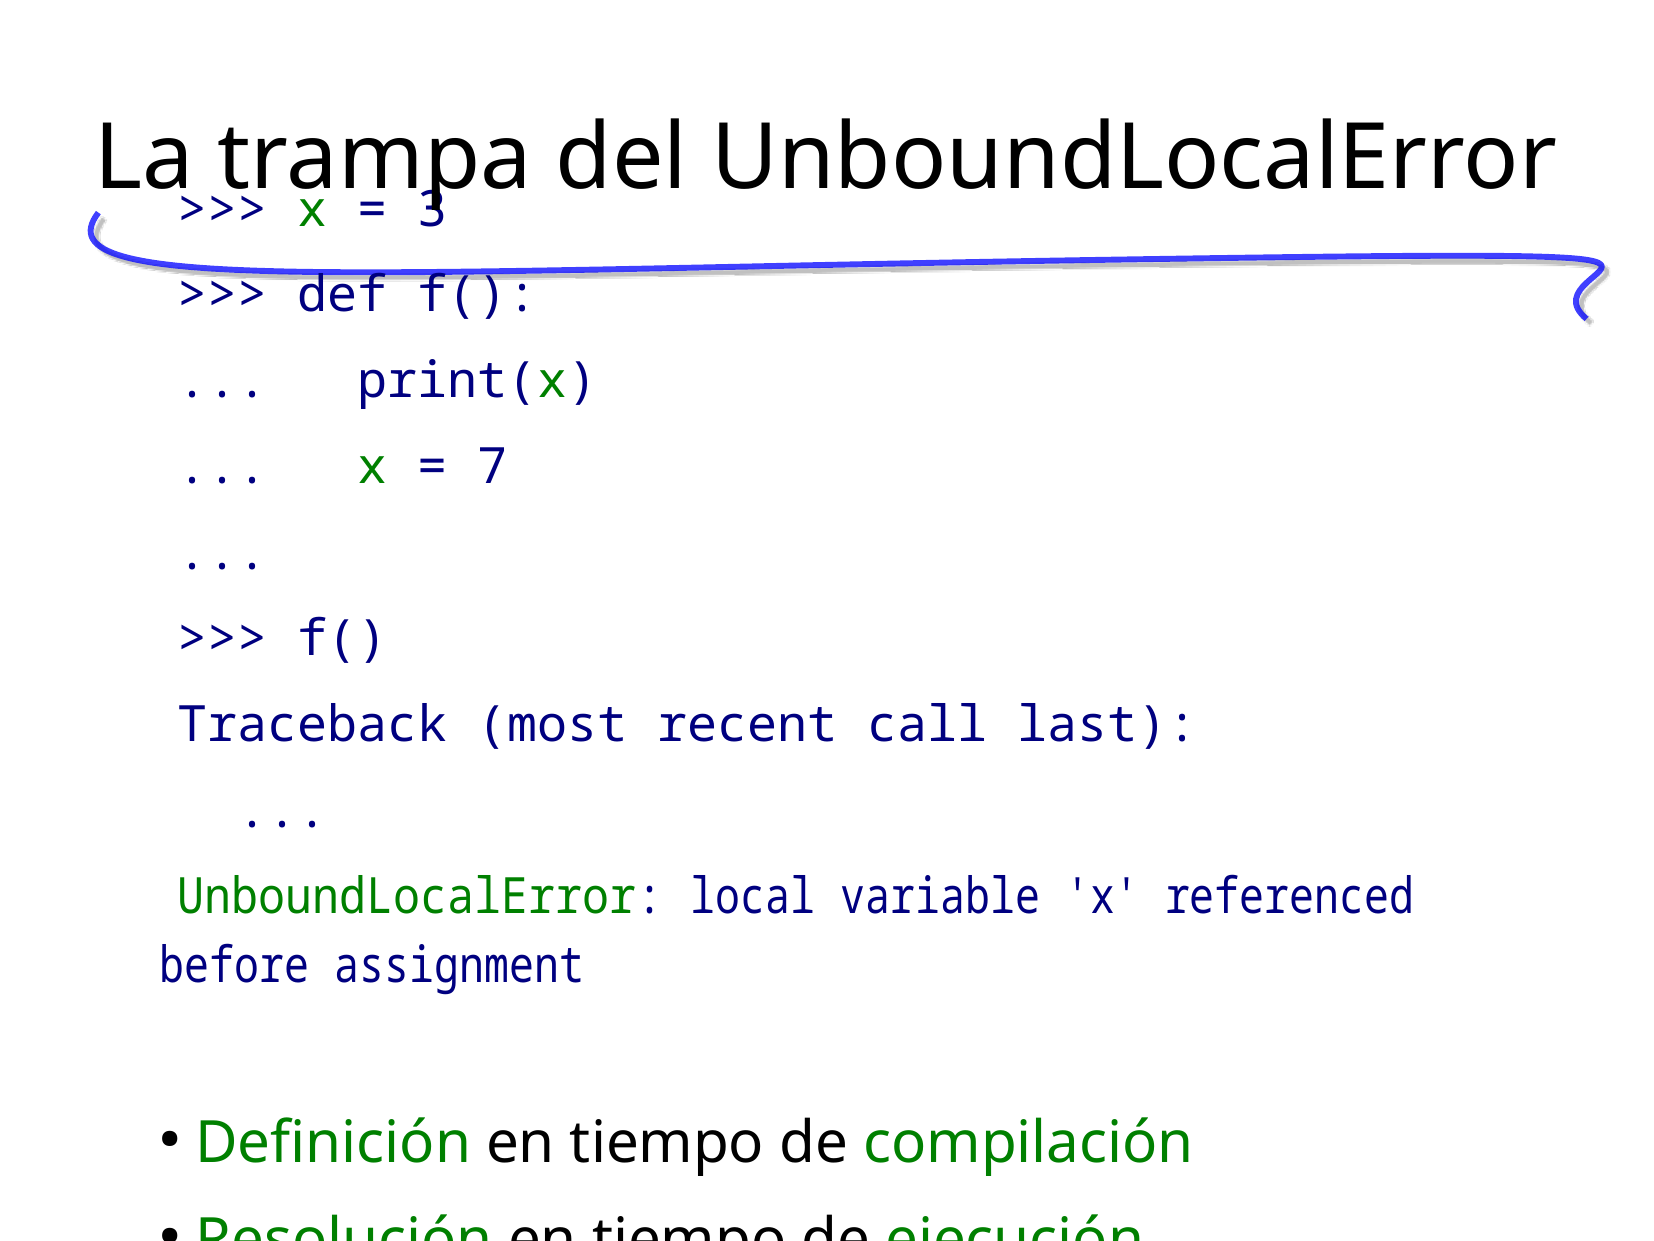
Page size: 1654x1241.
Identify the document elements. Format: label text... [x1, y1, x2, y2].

subtitle >>> x = 3 >>> def f(): ... print(x) ... x = 7 ... >>> f() Traceback (most recent call last): ... UnboundLocalError: local variable 'x' referenced before assignment Definición en tiempo de compilación Resolución en tiempo de ejecución [159, 285, 1589, 1164]
title La trampa del UnboundLocalError [82, 49, 1571, 257]
